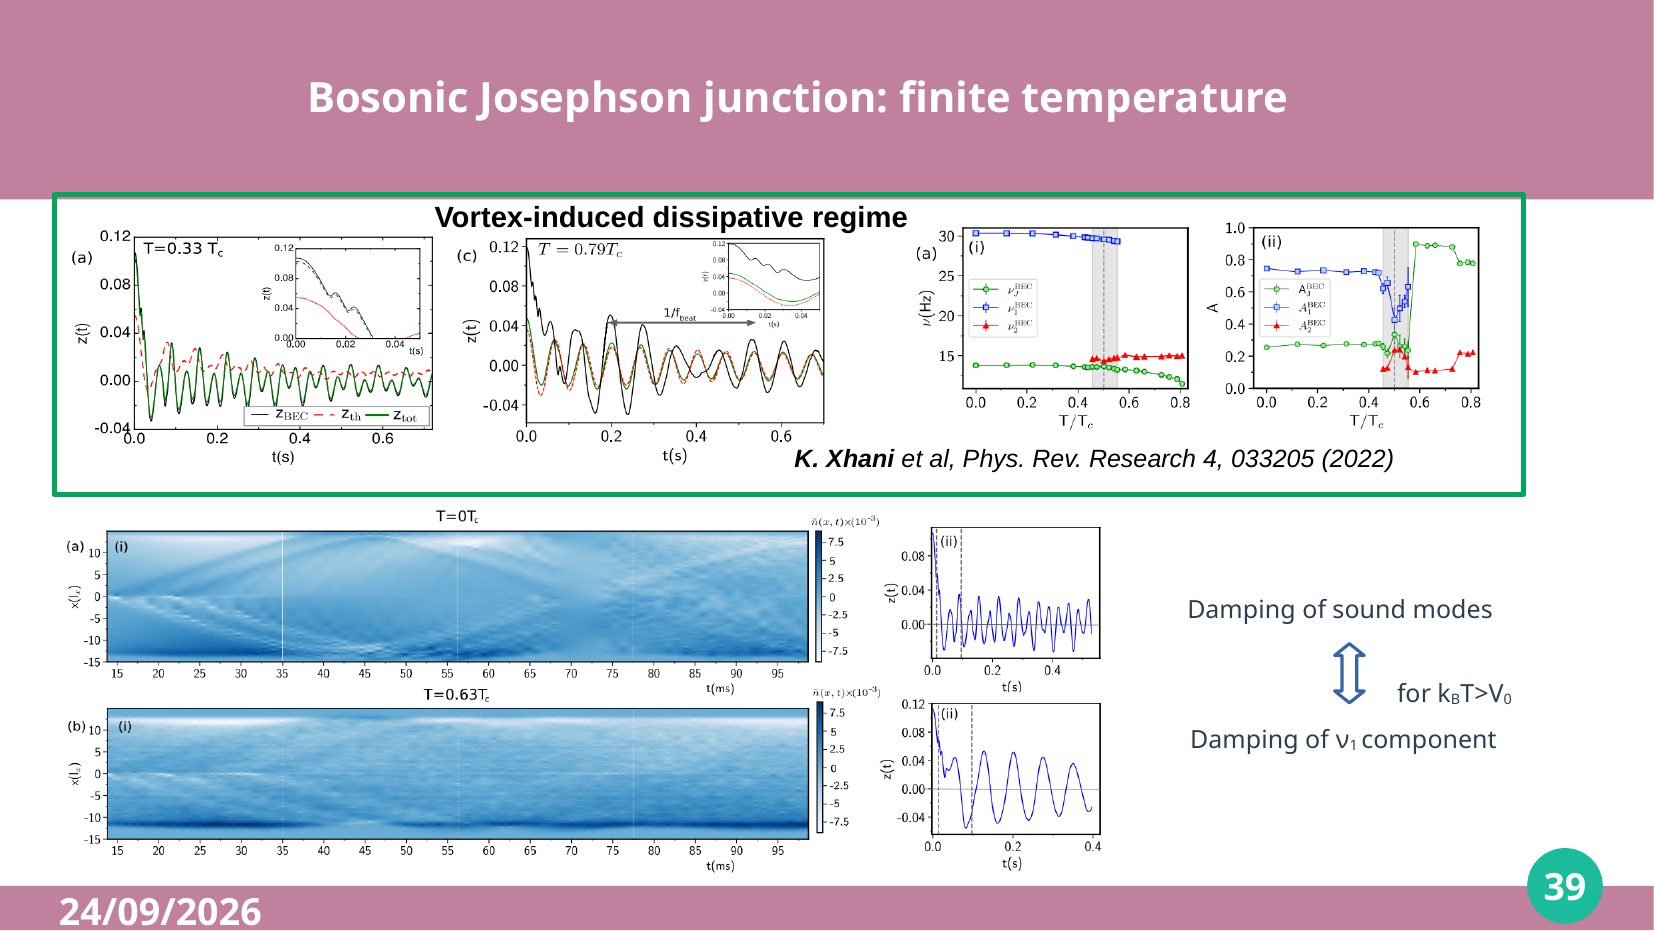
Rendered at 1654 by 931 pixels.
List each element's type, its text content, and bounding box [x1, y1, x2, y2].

picture [911, 215, 1491, 435]
text_box Vortex-induced dissipative regime [419, 197, 924, 253]
text_box [1334, 643, 1365, 703]
text_box K. Xhani et al, Phys. Rev. Research 4, 033205 (2022) [779, 436, 1607, 508]
text_box Damping of sound modes [1127, 584, 1560, 634]
picture [59, 501, 1111, 880]
title Bosonic Josephson junction: finite temperature [307, 37, 1323, 155]
picture [456, 253, 830, 470]
text_box for kBT>V0 [1349, 668, 1560, 717]
picture [68, 224, 443, 465]
text_box Damping of ν1 component [1175, 714, 1512, 764]
